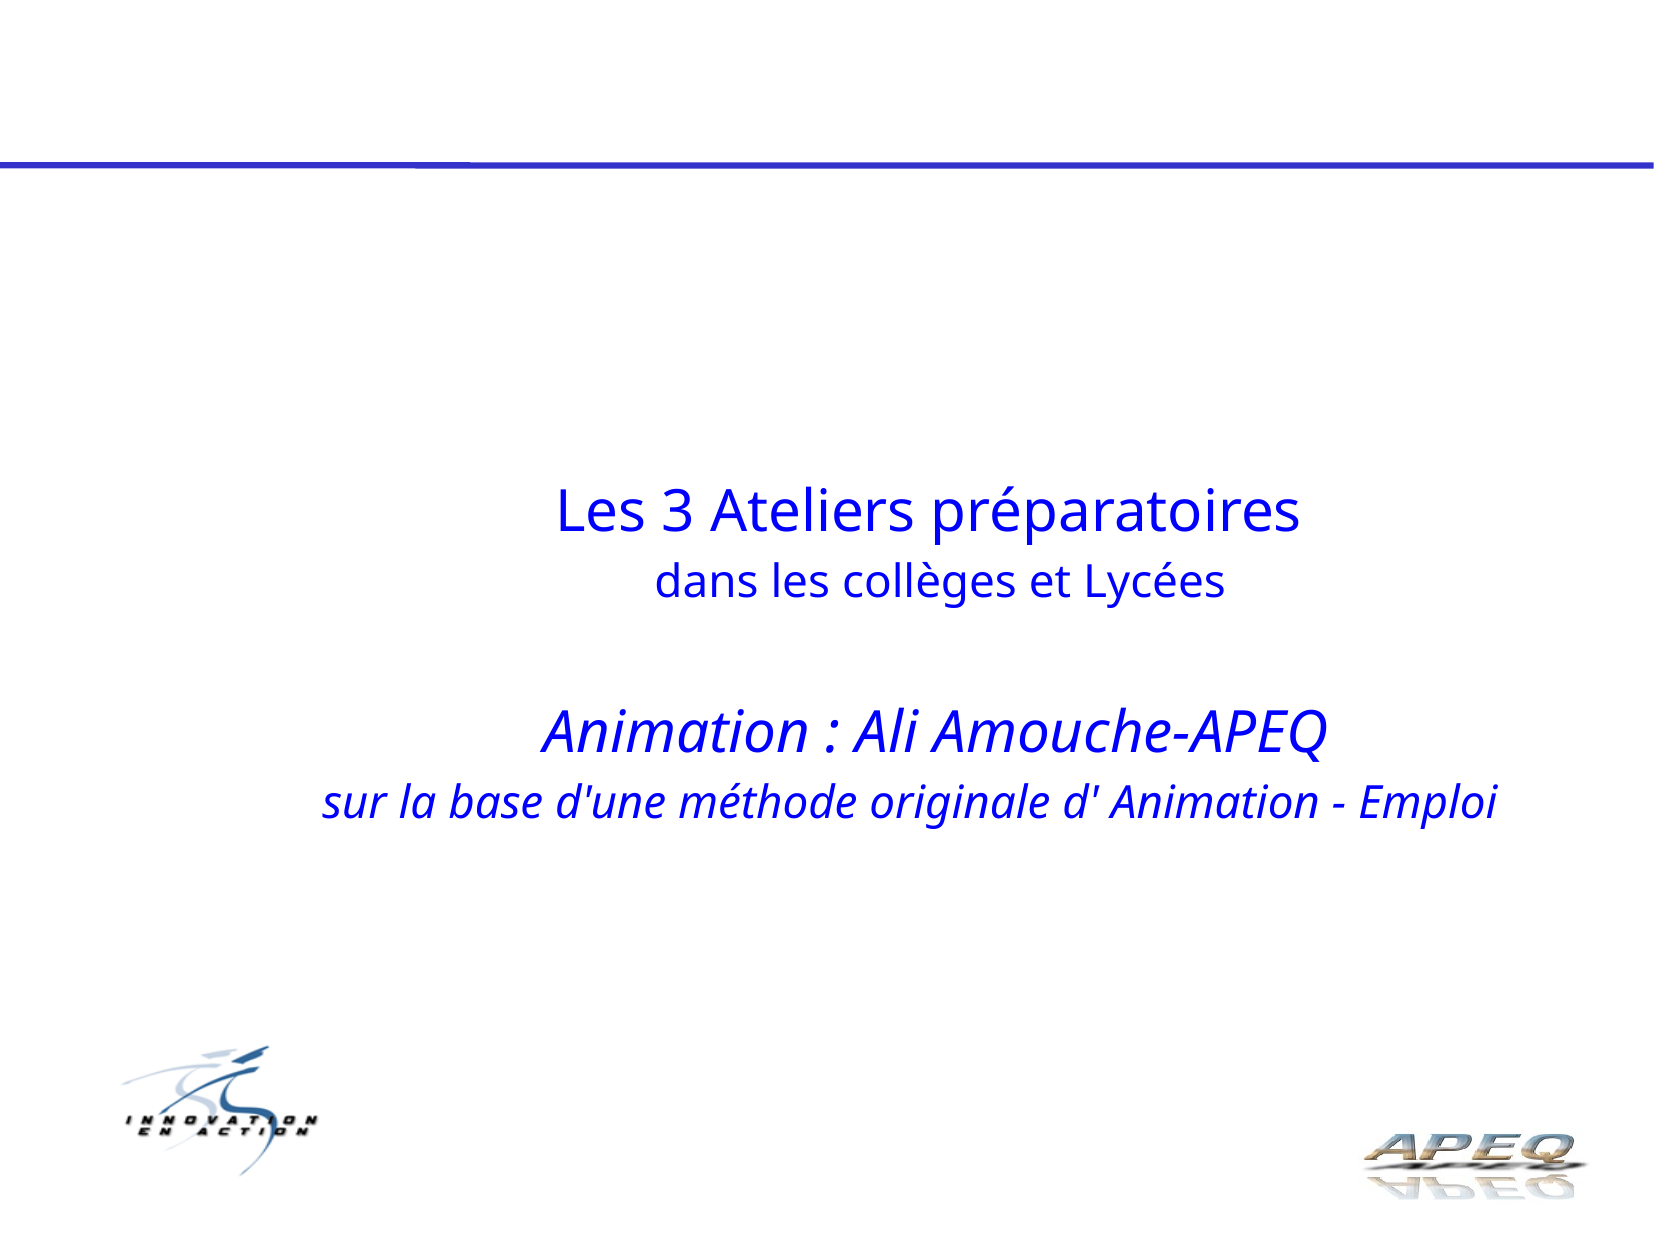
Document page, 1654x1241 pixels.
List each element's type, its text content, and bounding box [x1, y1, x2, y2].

picture [1358, 1121, 1619, 1219]
picture [82, 1005, 372, 1213]
text_box Les 3 Ateliers préparatoires dans les collèges et Lycées Animation : Ali Amouche-APEQ sur la base d'une méthode originale d' Animation - Emploi [59, 177, 1589, 945]
